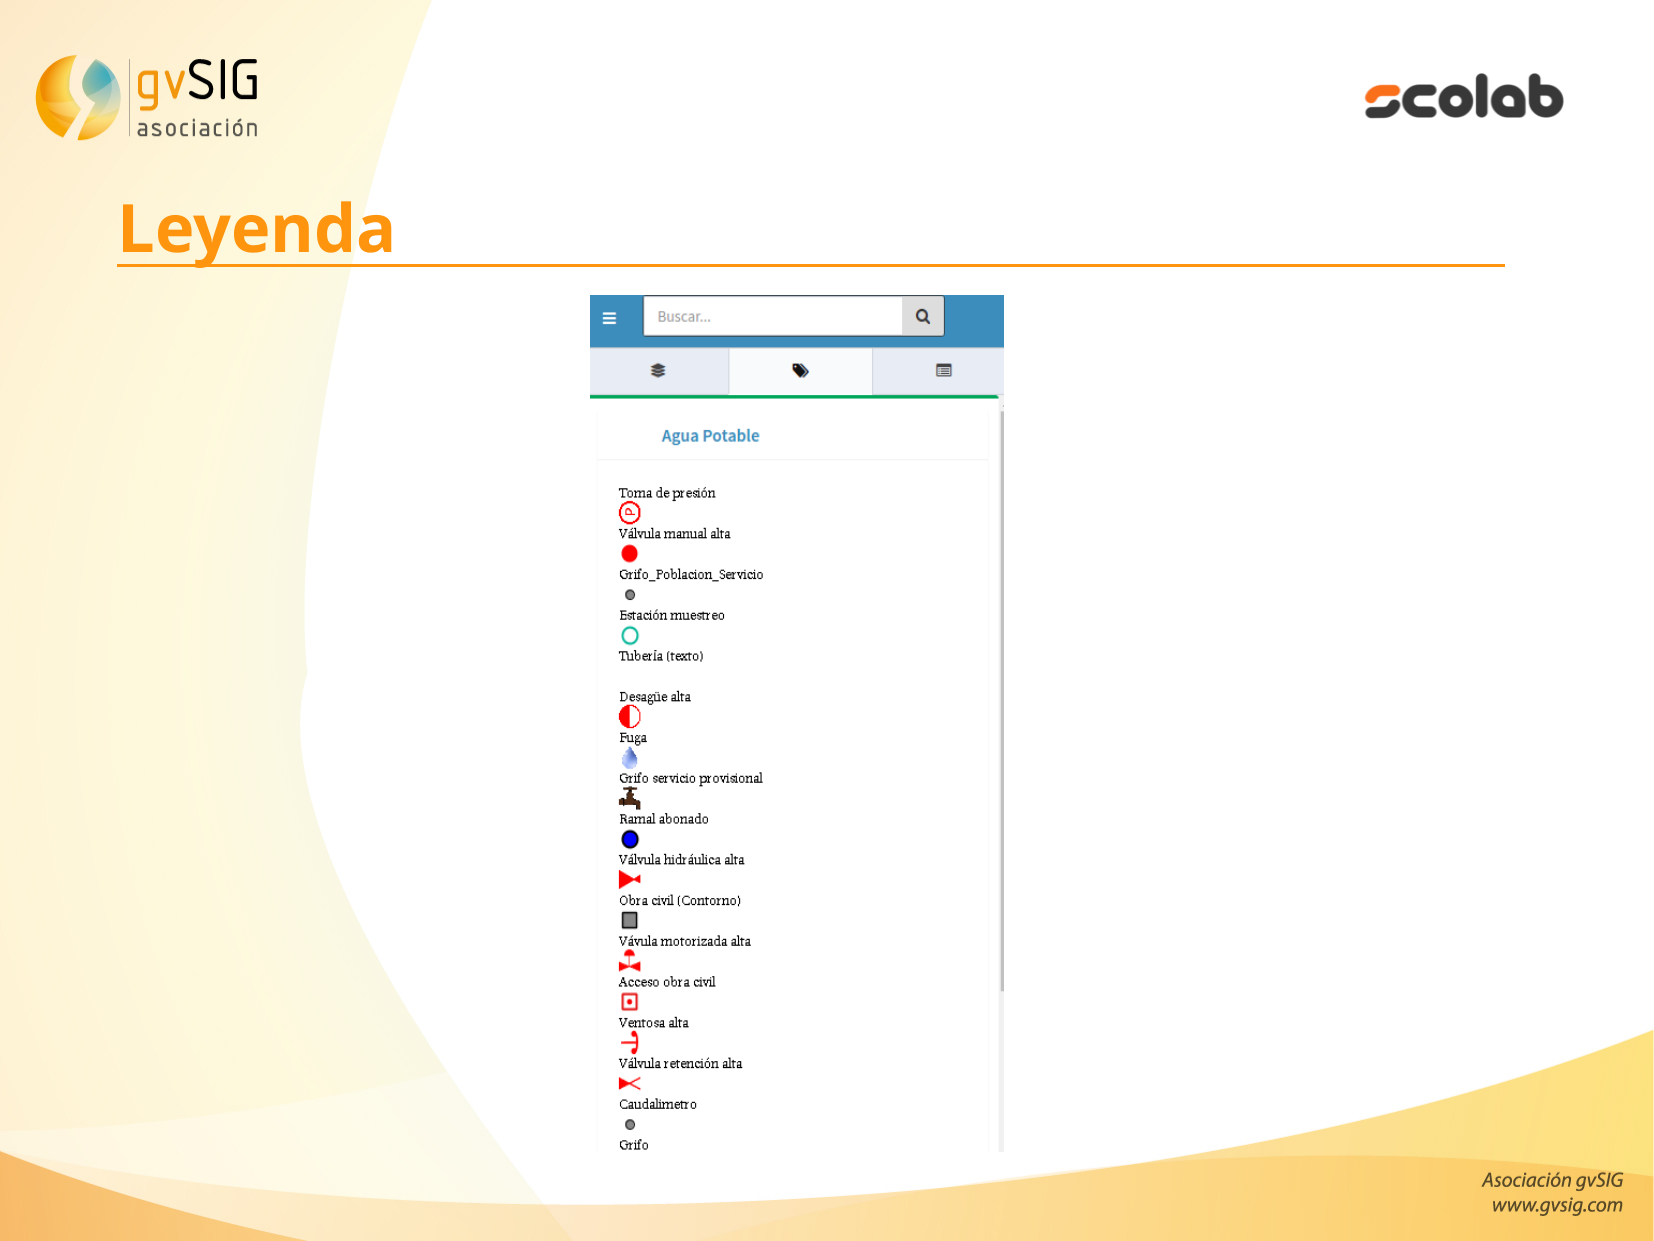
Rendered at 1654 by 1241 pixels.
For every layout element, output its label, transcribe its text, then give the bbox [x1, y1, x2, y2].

title Leyenda [117, 177, 1606, 276]
picture [0, 0, 1654, 1241]
